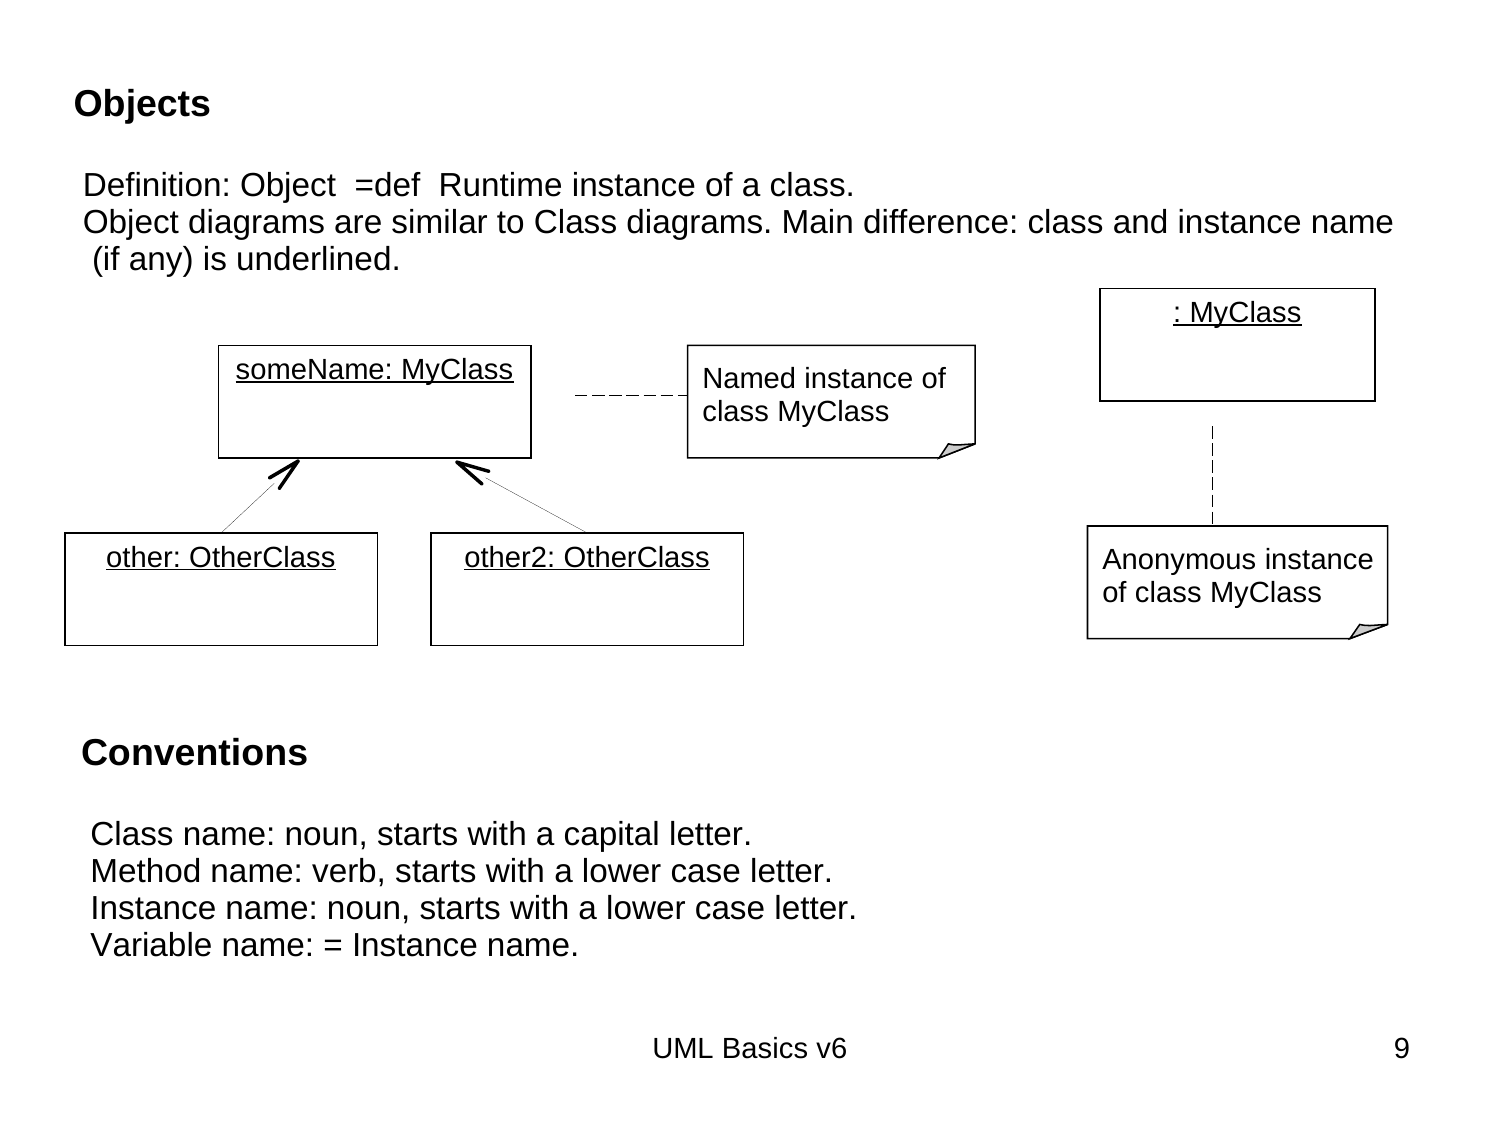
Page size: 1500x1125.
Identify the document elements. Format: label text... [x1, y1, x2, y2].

text_box : MyClass [1100, 288, 1375, 402]
text_box Objects Definition: Object =def Runtime instance of a class. Object diagrams are similar to Class diagrams. Main difference: class and instance name (if any) is underlined. [58, 74, 1412, 286]
text_box Conventions Class name: noun, starts with a capital letter. Method name: verb, starts with a lower case letter. Instance name: noun, starts with a lower case letter. Variable name: = Instance name. [66, 723, 874, 1009]
text_box other2: OtherClass [431, 532, 744, 646]
text_box other: OtherClass [64, 532, 378, 646]
text_box Anonymous instance of class MyClass [1087, 526, 1388, 639]
text_box someName: MyClass [218, 345, 531, 458]
text_box Named instance of class MyClass [687, 345, 976, 458]
